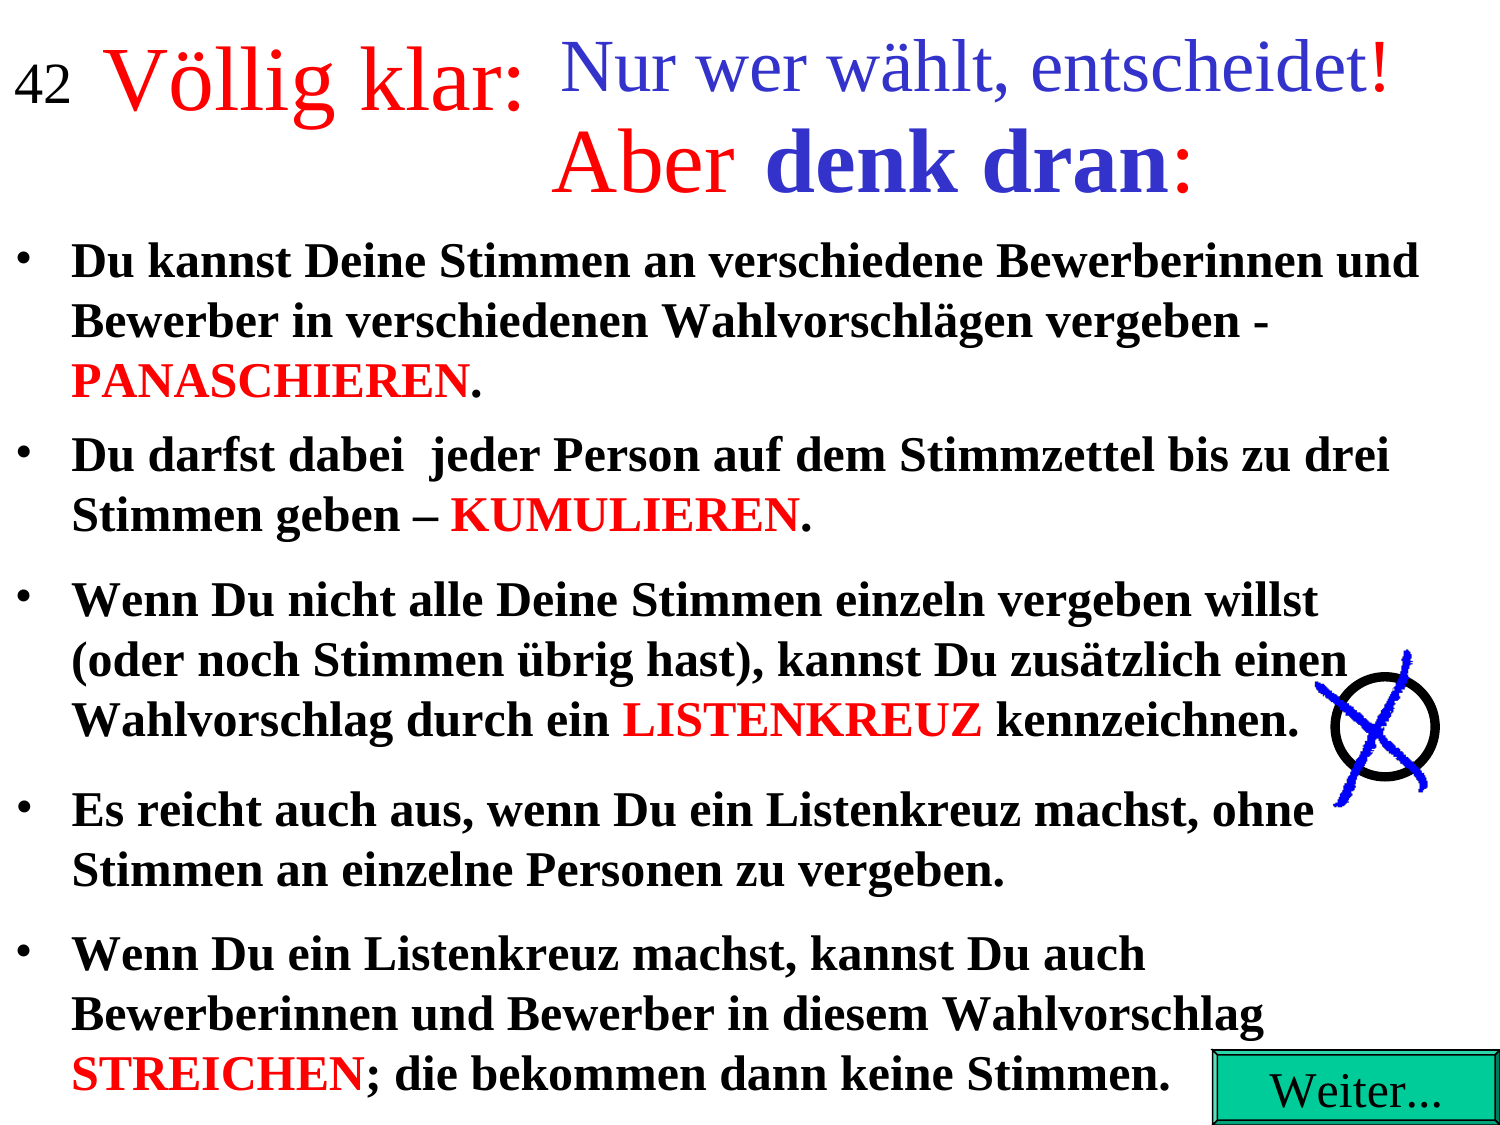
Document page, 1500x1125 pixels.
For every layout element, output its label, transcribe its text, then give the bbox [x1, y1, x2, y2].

text_box Wenn Du nicht alle Deine Stimmen einzeln vergeben willst (oder noch Stimmen übrig hast), kannst Du zusätzlich einen Wahlvorschlag durch ein LISTENKREUZ kennzeichnen. [0, 558, 1454, 760]
title Völlig klar: [102, 11, 501, 112]
text_box 42 [0, 37, 329, 138]
picture [1307, 645, 1439, 769]
text_box denk dran: [751, 112, 1500, 201]
text_box Es reicht auch aus, wenn Du ein Listenkreuz machst, ohne Stimmen an einzelne Personen zu vergeben. [0, 769, 1454, 899]
text_box Aber [0, 112, 751, 201]
text_box Du kannst Deine Stimmen an verschiedene Bewerberinnen und Bewerber in verschiedenen Wahlvorschlägen vergeben - PANASCHIEREN. [0, 220, 1459, 492]
text_box Nur wer wählt, entscheidet! [501, 5, 1412, 119]
text_box Weiter... [1218, 1055, 1495, 1120]
list Du darfst dabei jeder Person auf dem Stimmzettel bis zu drei Stimmen geben – KUMULIEREN. [0, 492, 1454, 557]
text_box Wenn Du ein Listenkreuz machst, kannst Du auch Bewerberinnen und Bewerber in diesem Wahlvorschlag STREICHEN; die bekommen dann keine Stimmen. [0, 912, 1454, 1116]
